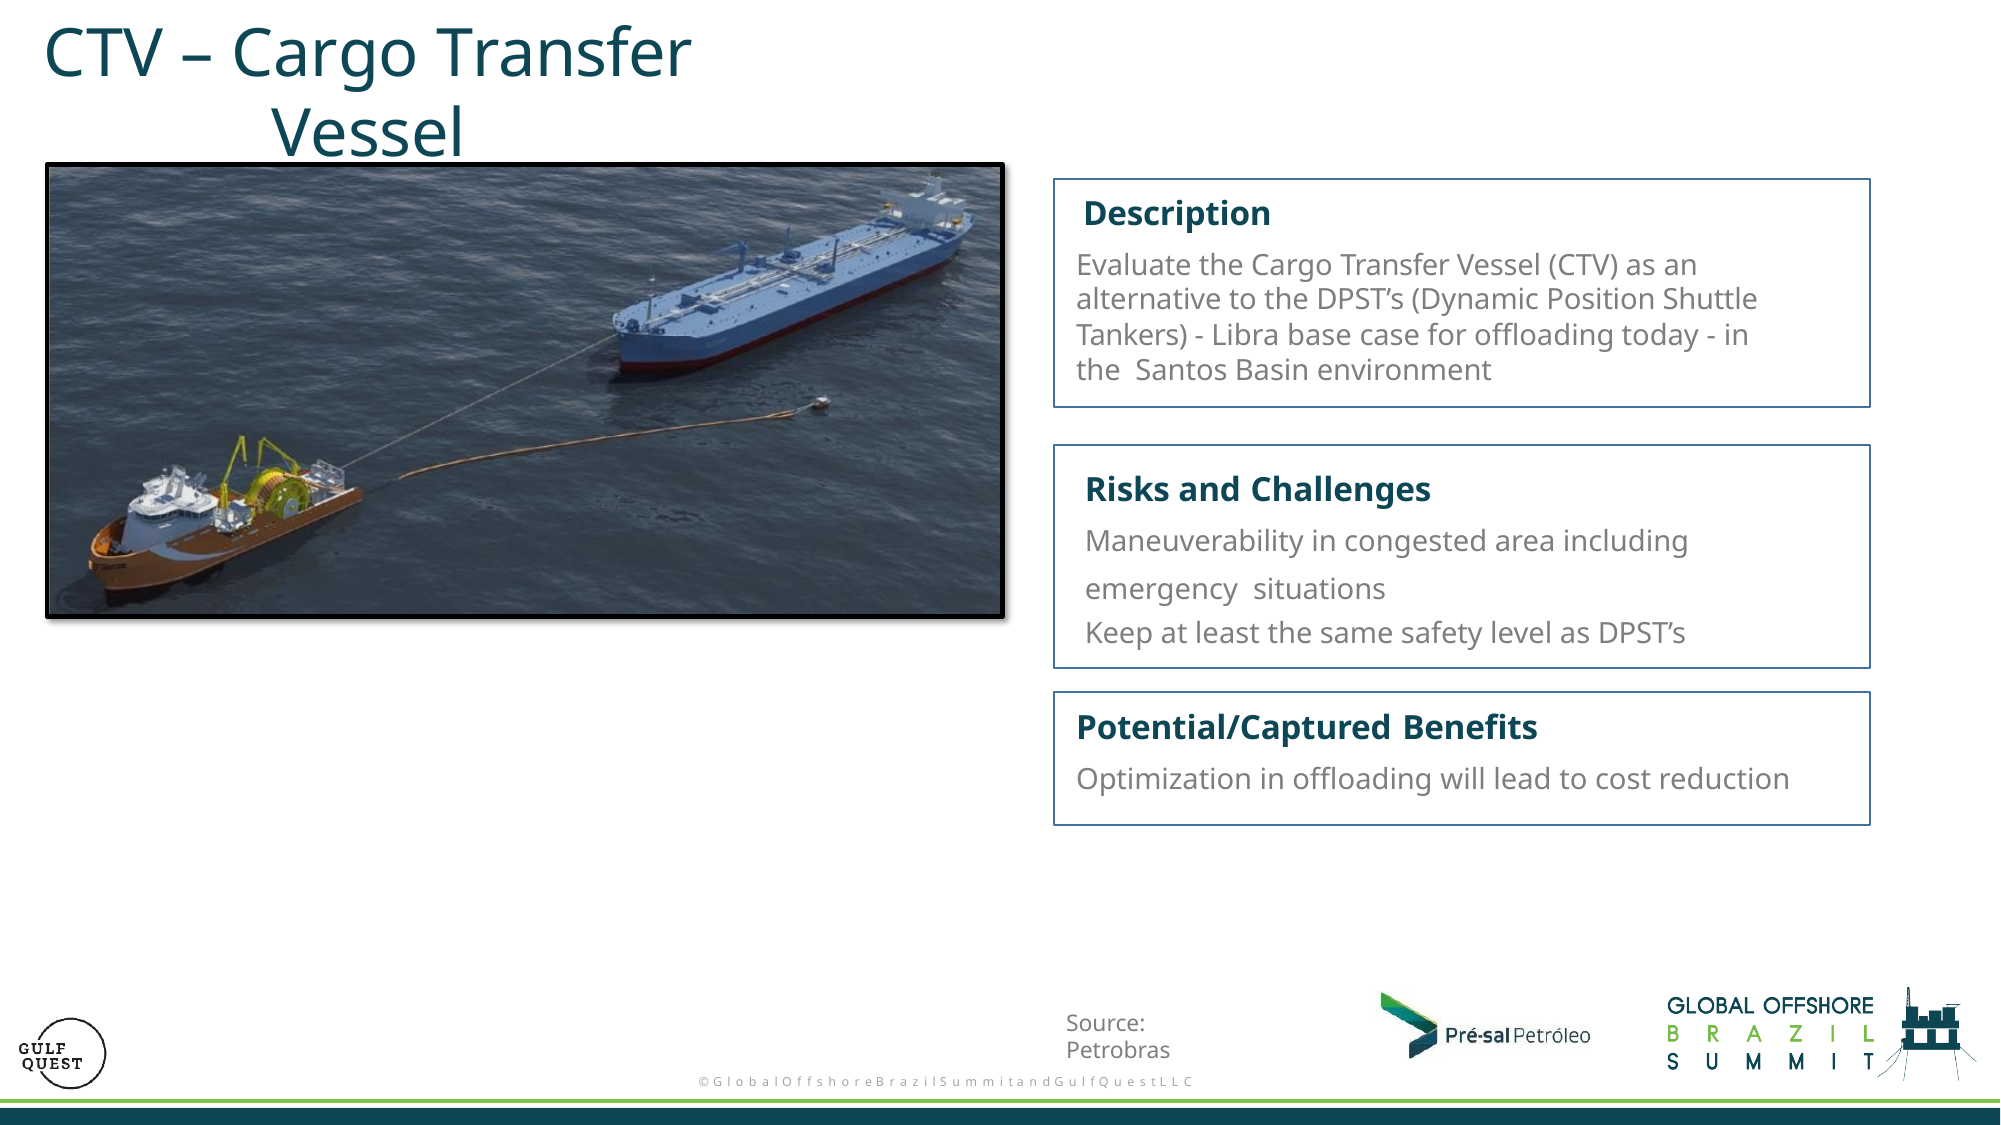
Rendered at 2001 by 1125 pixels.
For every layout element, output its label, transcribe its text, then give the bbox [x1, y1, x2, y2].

text_box Description Evaluate the Cargo Transfer Vessel (CTV) as an alternative to the DPST’s (Dynamic Position Shuttle Tankers) - Libra base case for offloading today - in the Santos Basin environment [1054, 179, 1870, 407]
text_box Potential/Captured Benefits Optimization in offloading will lead to cost reduction [1054, 692, 1870, 826]
text_box [42, 161, 1016, 630]
text_box © G l o b a l O f f s h o r e B r a z i l S u m m i t a n d G u l f Q u e s t L L C [696, 1071, 1297, 1091]
text_box Risks and Challenges Maneuverability in congested area including emergency situations Keep at least the same safety level as DPST’s [1054, 444, 1870, 668]
title CTV – Cargo Transfer Vessel [41, 7, 877, 92]
text_box Source: Petrobras [1063, 1006, 1249, 1039]
text_box [1369, 992, 1592, 1059]
